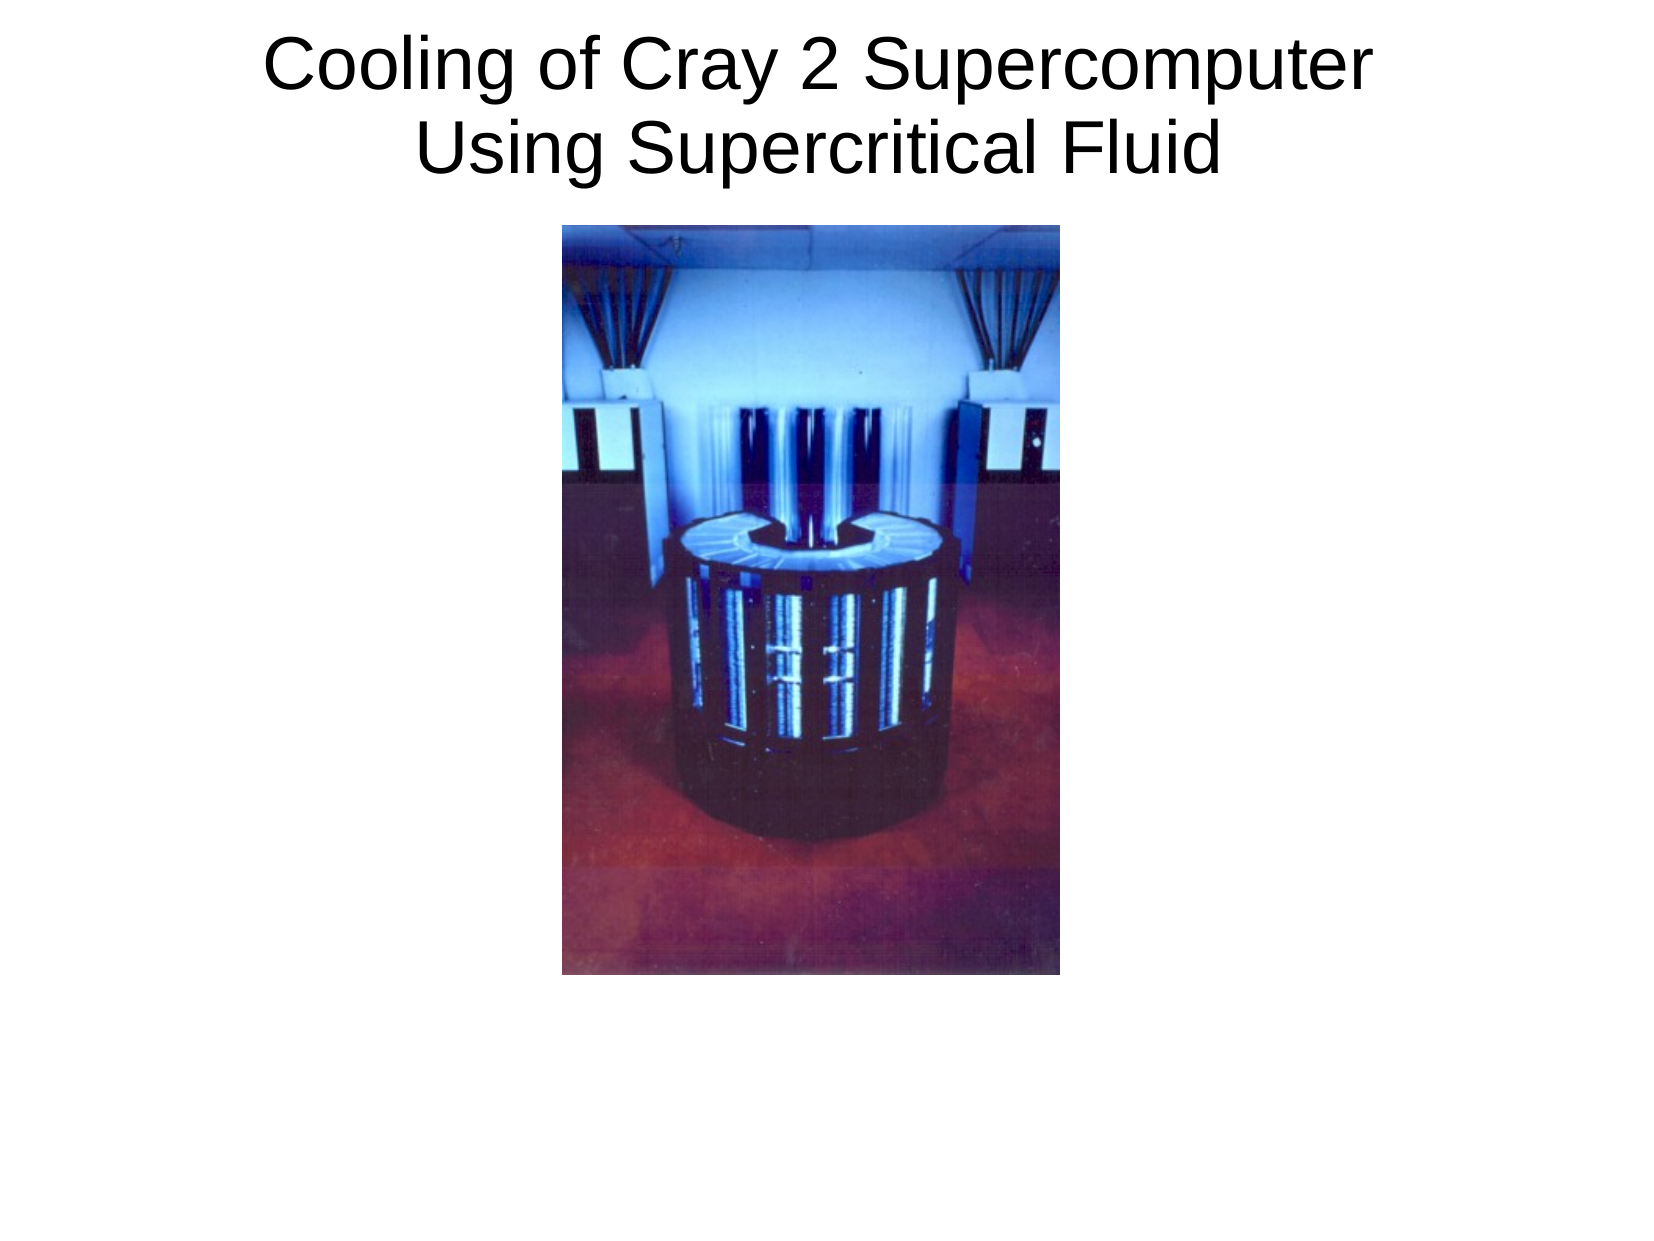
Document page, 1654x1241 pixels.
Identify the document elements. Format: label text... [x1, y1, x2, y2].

picture [562, 225, 1060, 976]
title Cooling of Cray 2 Supercomputer Using Supercritical Fluid [75, 9, 1564, 202]
